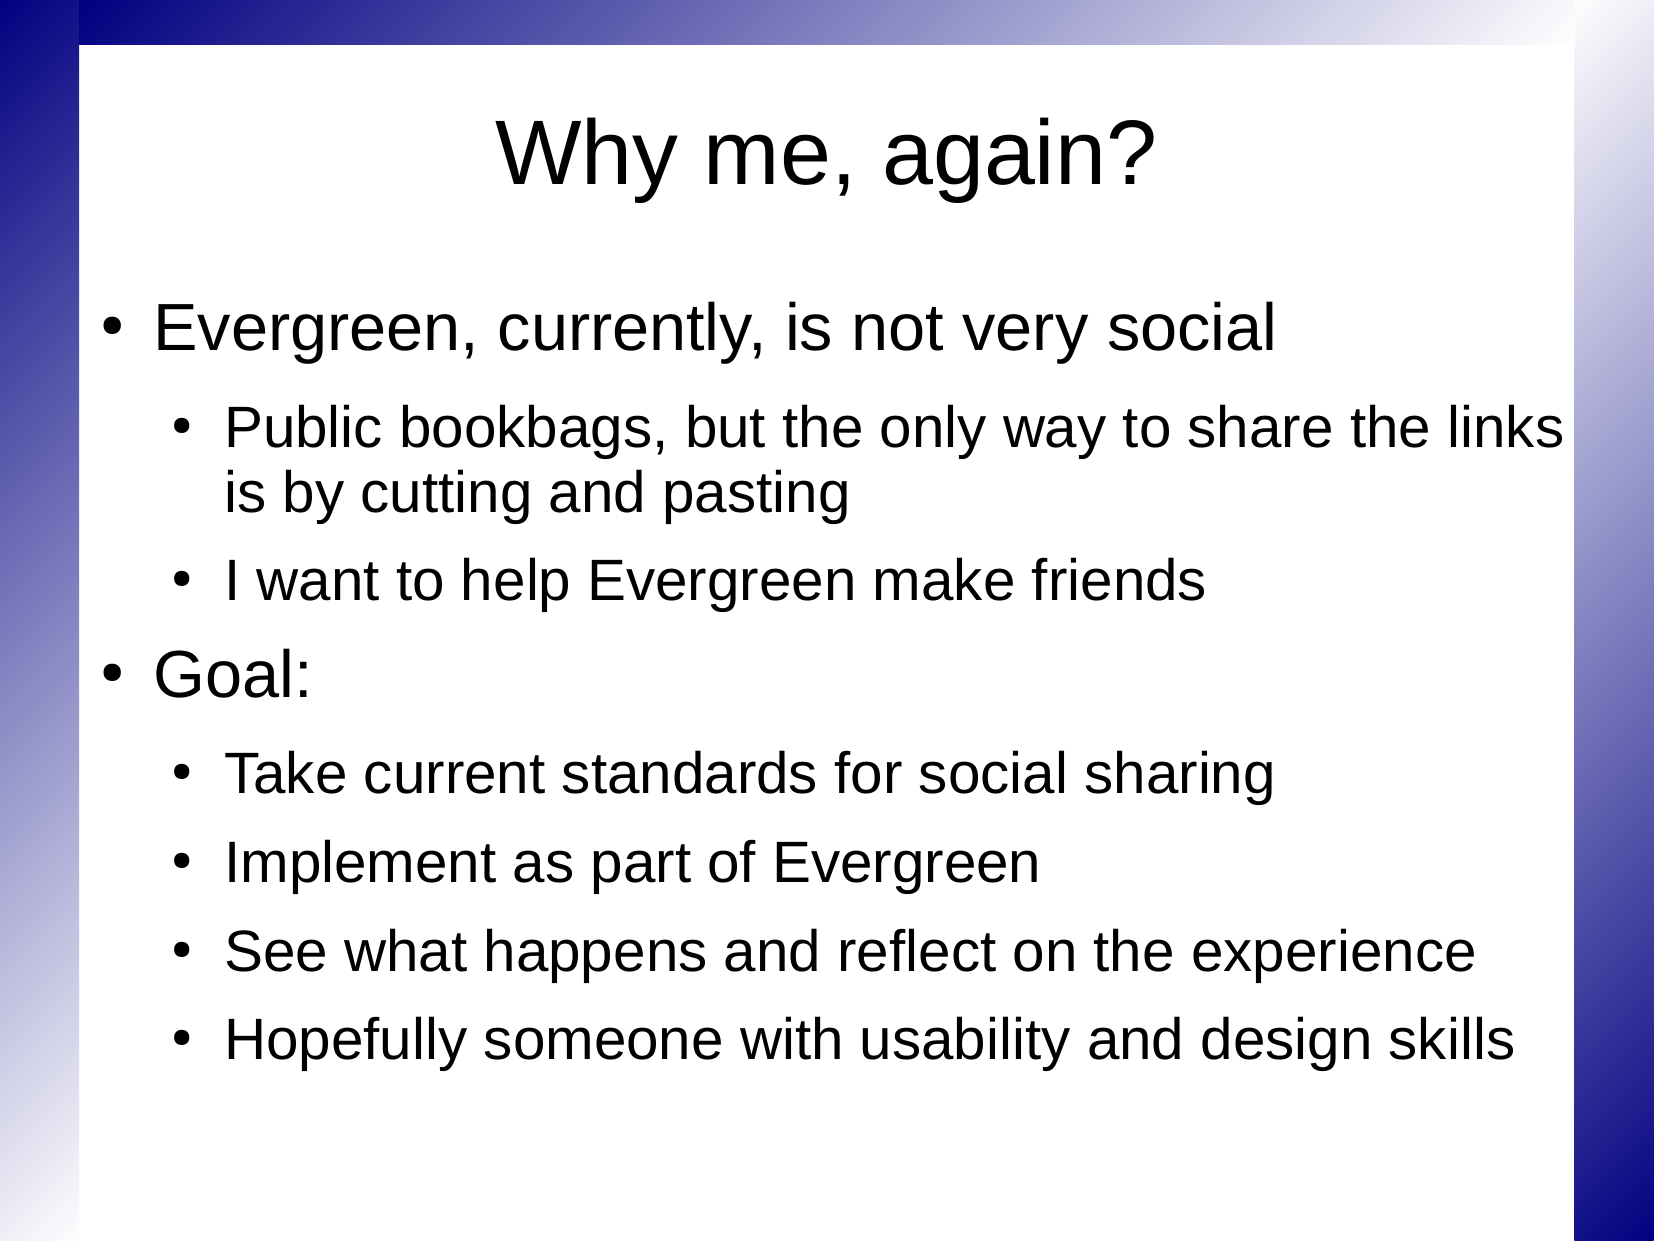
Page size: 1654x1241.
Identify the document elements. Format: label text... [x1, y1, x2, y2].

title Why me, again? [82, 56, 1571, 250]
list Evergreen, currently, is not very social Public bookbags, but the only way to share the links is by cutting and pasting I want to help Evergreen make friends Goal: Take current standards for social sharing Implement as part of Evergreen See what happens and reflect on the experience Hopefully someone with usability and design skills [82, 290, 1571, 1094]
